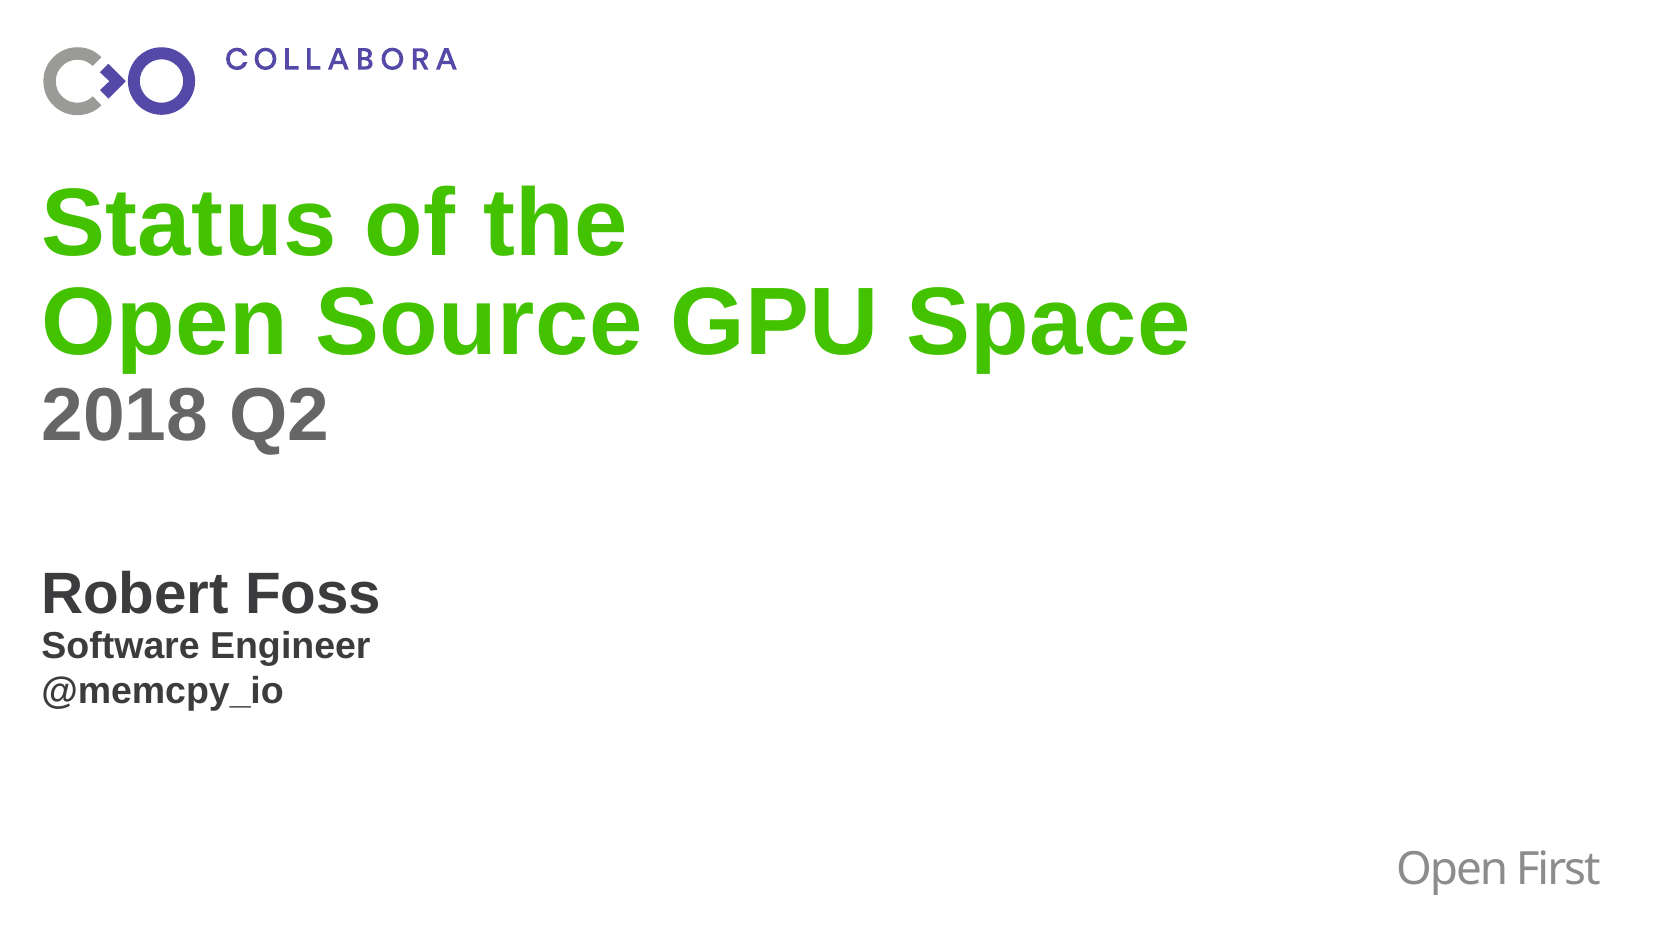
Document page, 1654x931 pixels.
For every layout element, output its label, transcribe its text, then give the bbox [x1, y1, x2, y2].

title Status of the Open Source GPU Space [41, 291, 1614, 365]
subtitle Robert Foss [41, 555, 1614, 605]
text_box 2018 Q2 [41, 365, 1614, 415]
text_box Software Engineer @memcpy_io [41, 620, 1614, 670]
